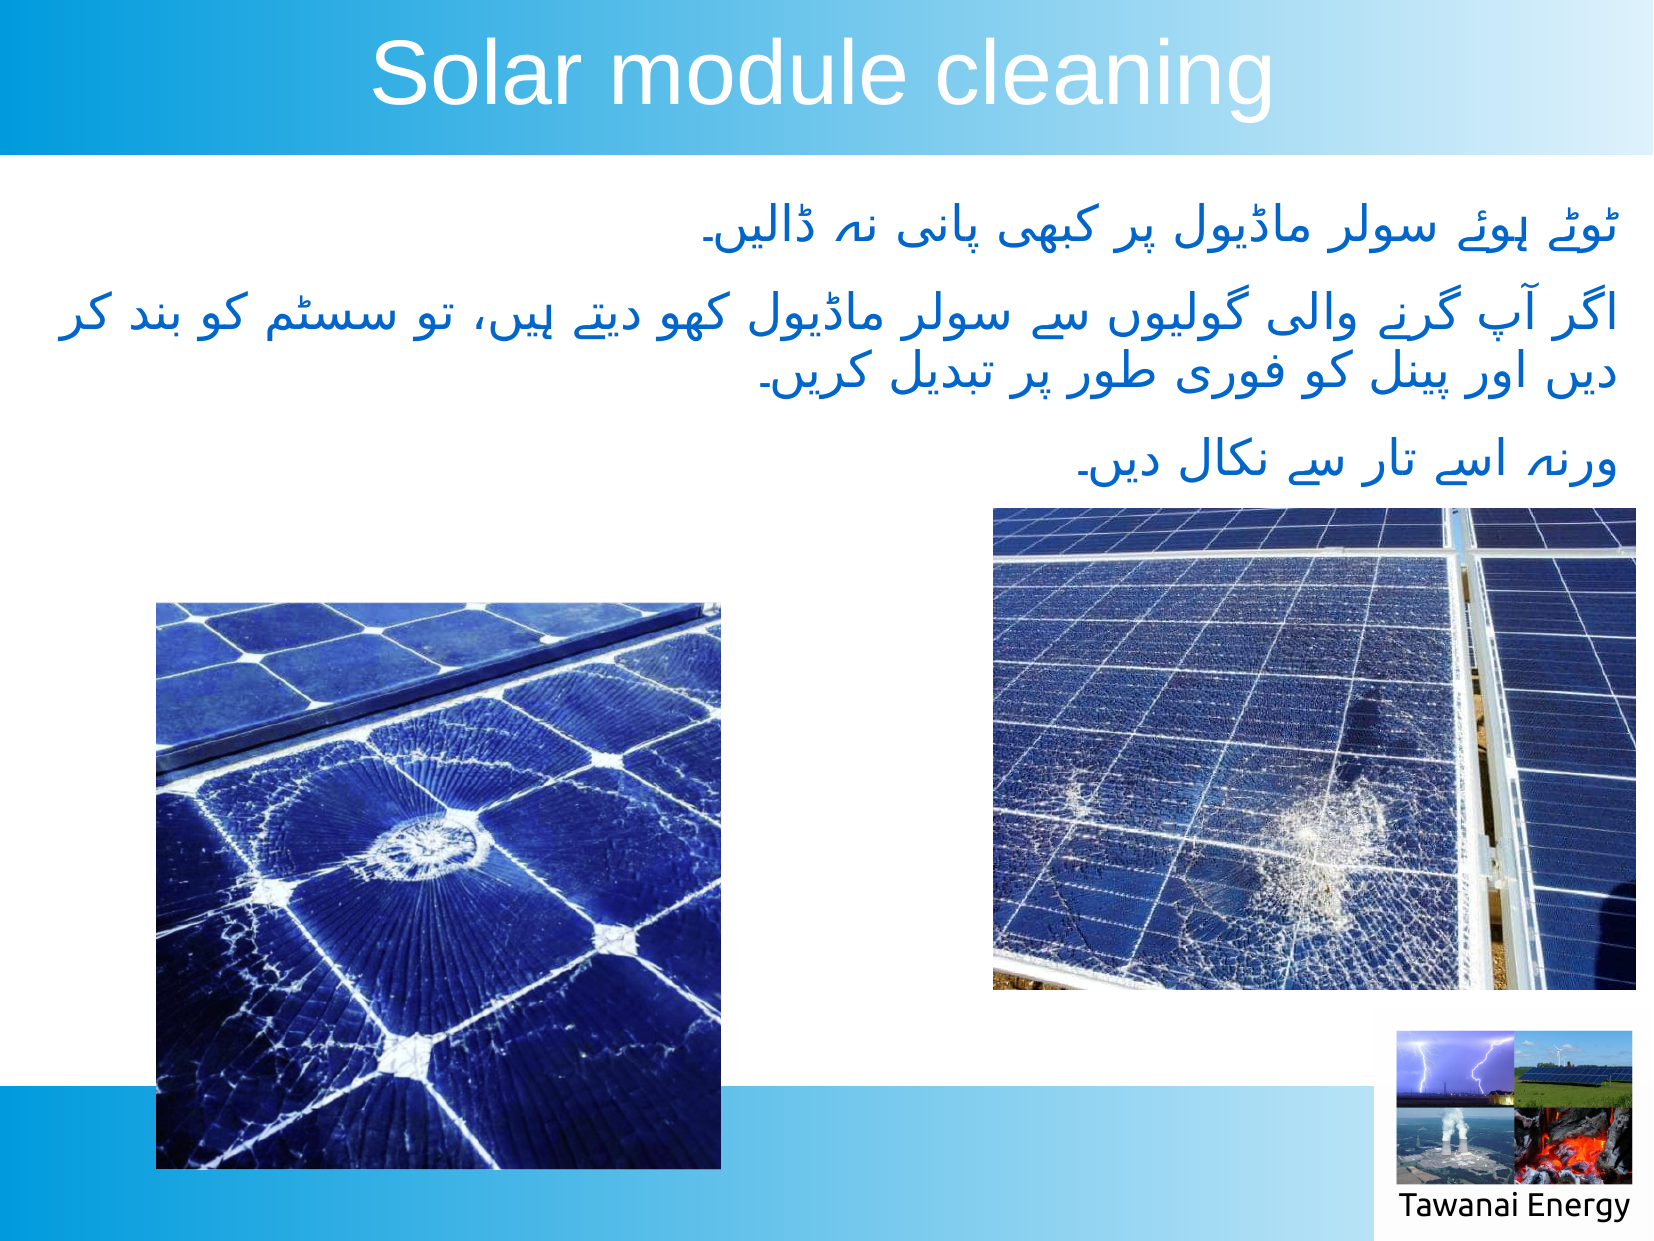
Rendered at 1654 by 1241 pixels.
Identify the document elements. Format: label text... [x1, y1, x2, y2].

list ٹوٹے ہوئے سولر ماڈیول پر کبھی پانی نہ ڈالیں۔ اگر آپ گرنے والی گولیوں سے سولر ماڈیول کھو دیتے ہیں، تو سسٹم کو بند کر دیں اور پینل کو فوری طور پر تبدیل کریں۔ ورنہ اسے تار سے نکال دیں۔ [56, 195, 1621, 946]
picture [993, 508, 1636, 991]
picture [1374, 1009, 1654, 1241]
title Solar module cleaning [79, 20, 1568, 126]
picture [156, 602, 721, 1171]
